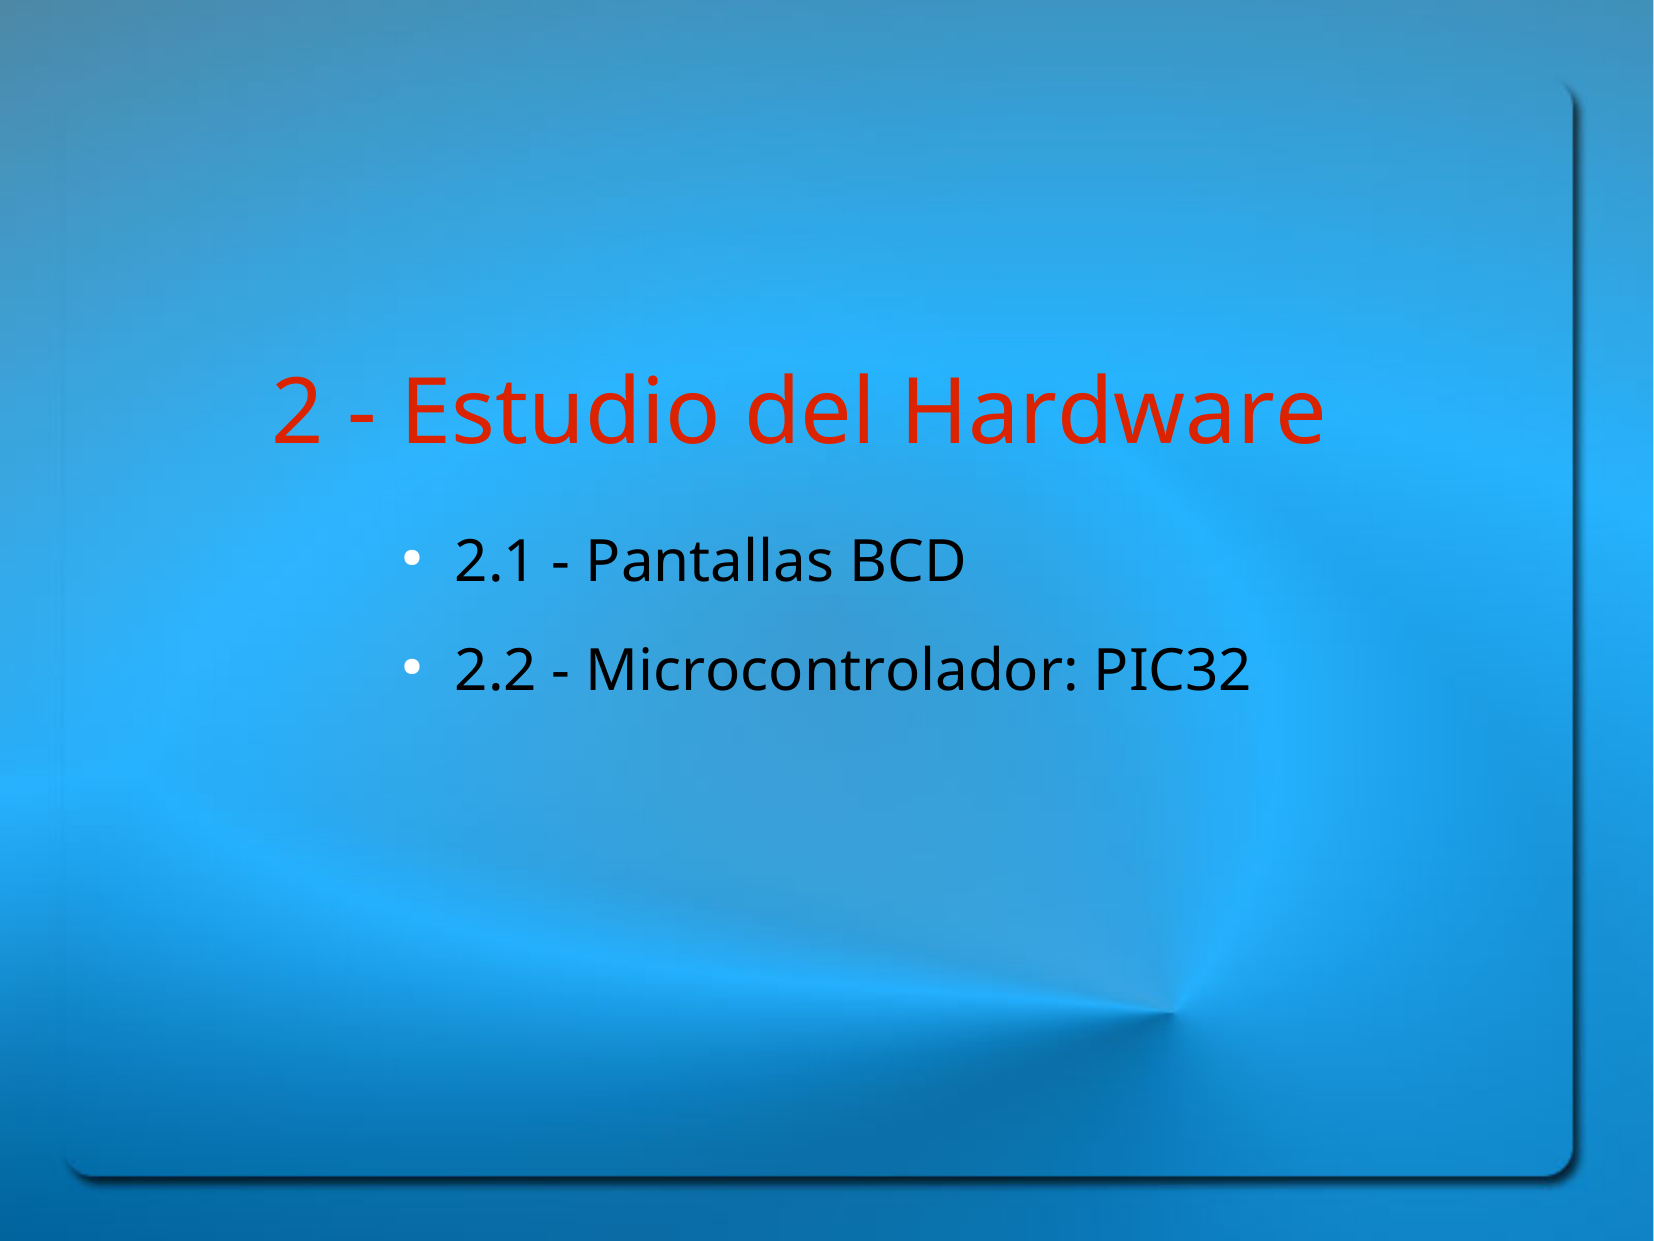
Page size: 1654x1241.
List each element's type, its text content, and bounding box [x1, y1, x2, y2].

picture [0, 0, 1654, 1241]
list 2.1 - Pantallas BCD 2.2 - Microcontrolador: PIC32 [383, 519, 1296, 768]
title 2 - Estudio del Hardware [93, 344, 1506, 473]
